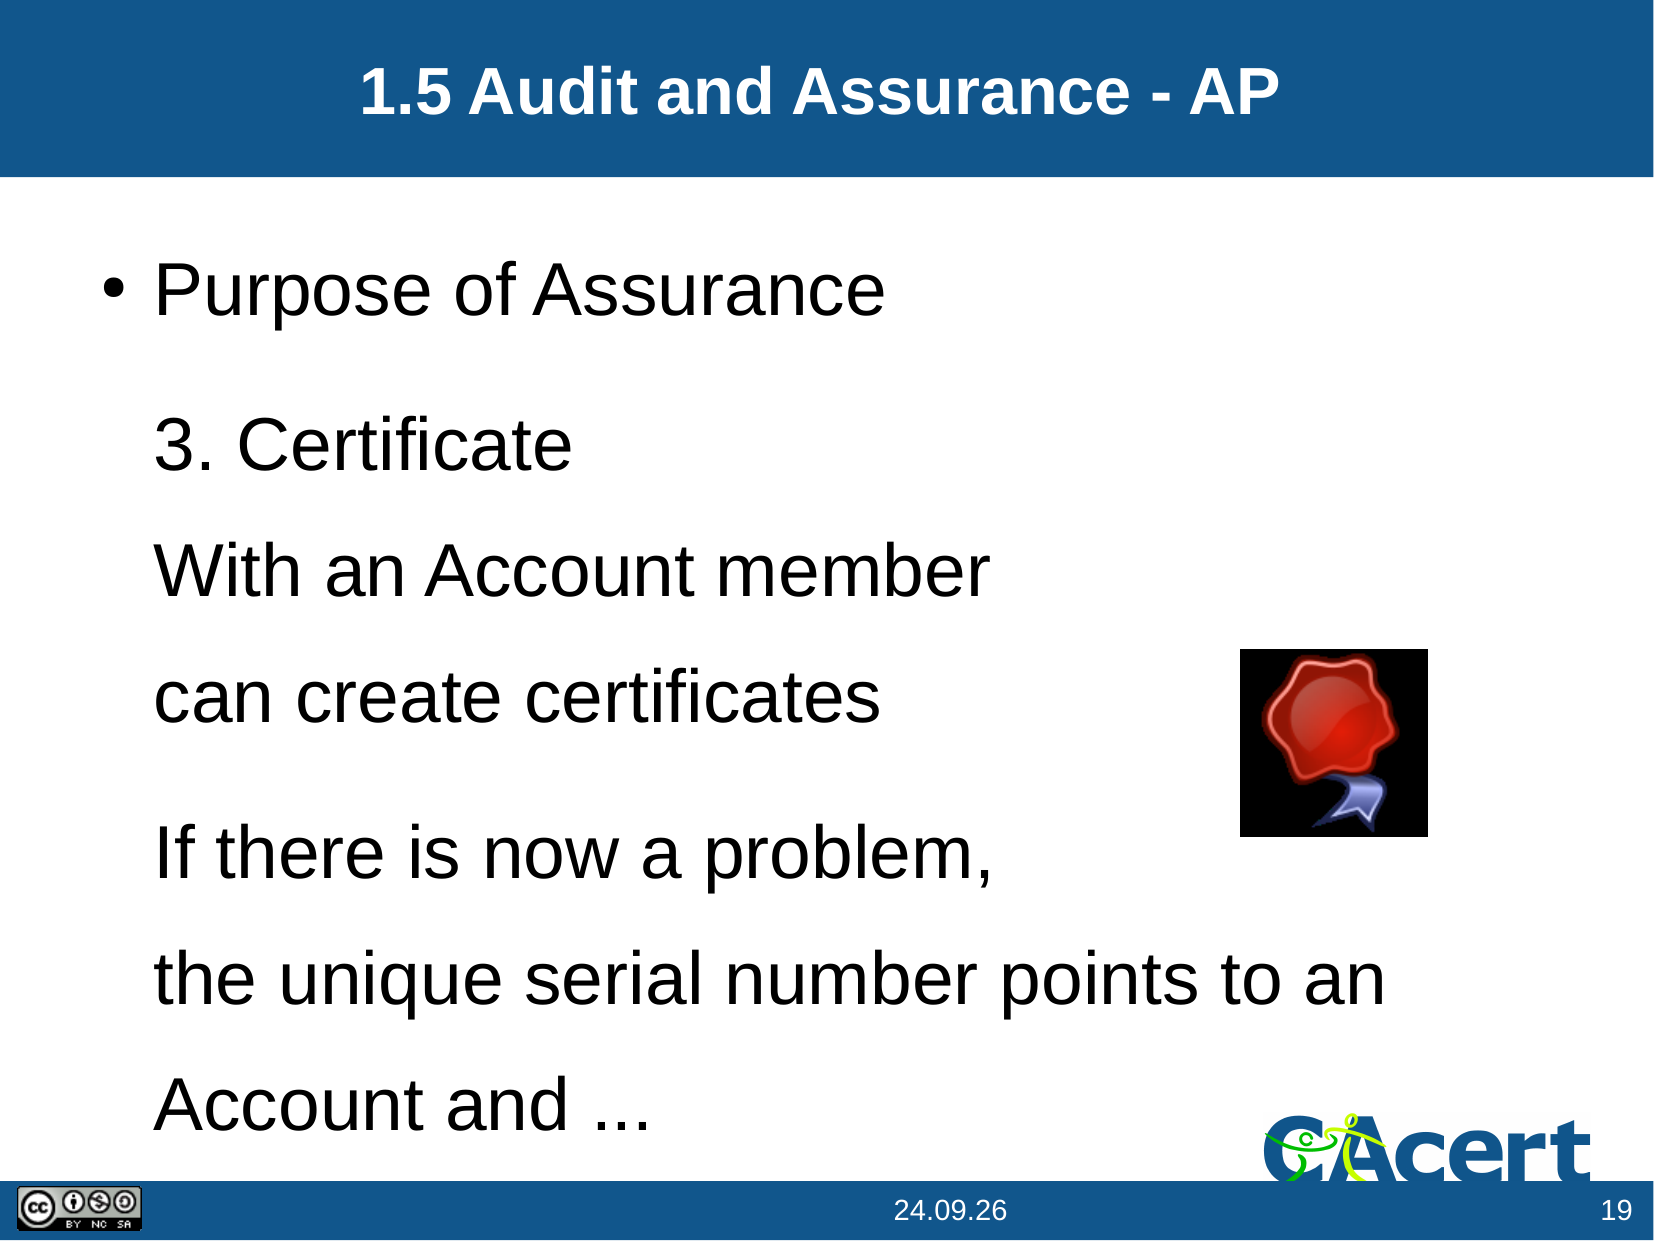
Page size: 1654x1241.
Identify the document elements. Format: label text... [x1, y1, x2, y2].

list Purpose of Assurance 3. Certificate With an Account member can create certificates If there is now a problem, the unique serial number points to an Account and ... [82, 205, 1625, 1105]
title 1.5 Audit and Assurance - AP [76, 17, 1565, 166]
picture [17, 1186, 142, 1231]
picture [1263, 1112, 1591, 1181]
picture [1240, 649, 1428, 838]
